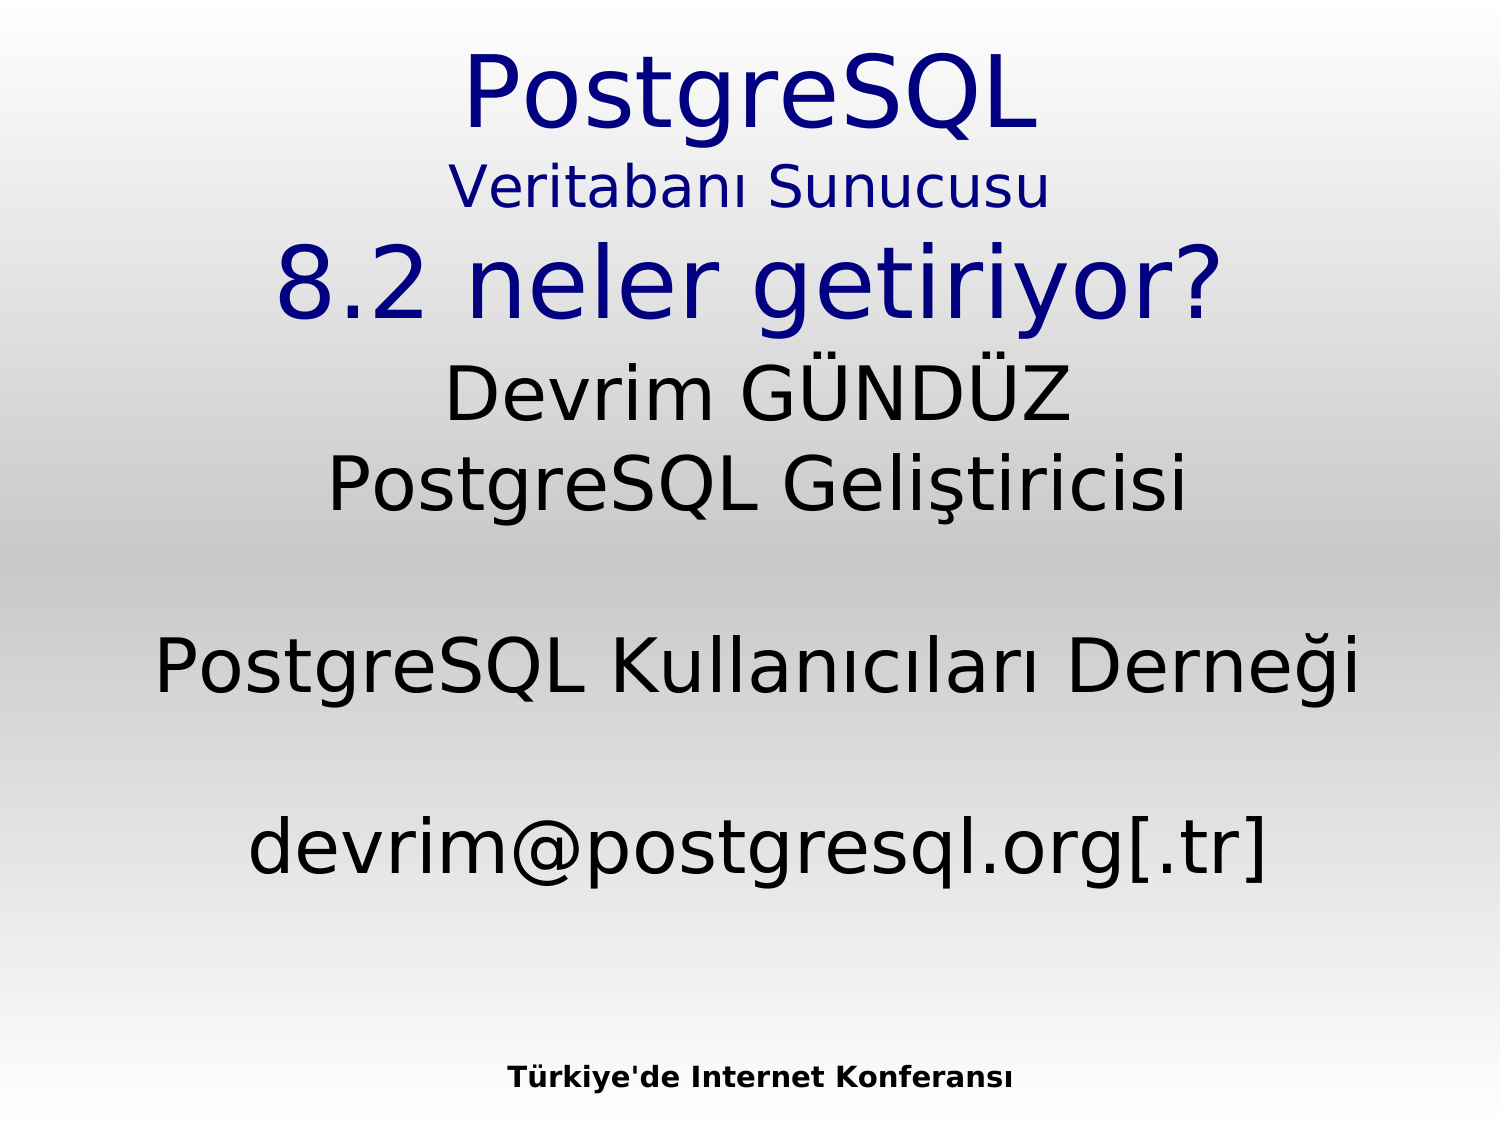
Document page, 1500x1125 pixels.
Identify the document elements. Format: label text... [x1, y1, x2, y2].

text_box Devrim GÜNDÜZ PostgreSQL Geliştiricisi PostgreSQL Kullanıcıları Derneği devrim@postgresql.org[.tr] [153, 259, 1343, 892]
text_box PostgreSQL Veritabanı Sunucusu 8.2 neler getiriyor? [0, 29, 1500, 345]
